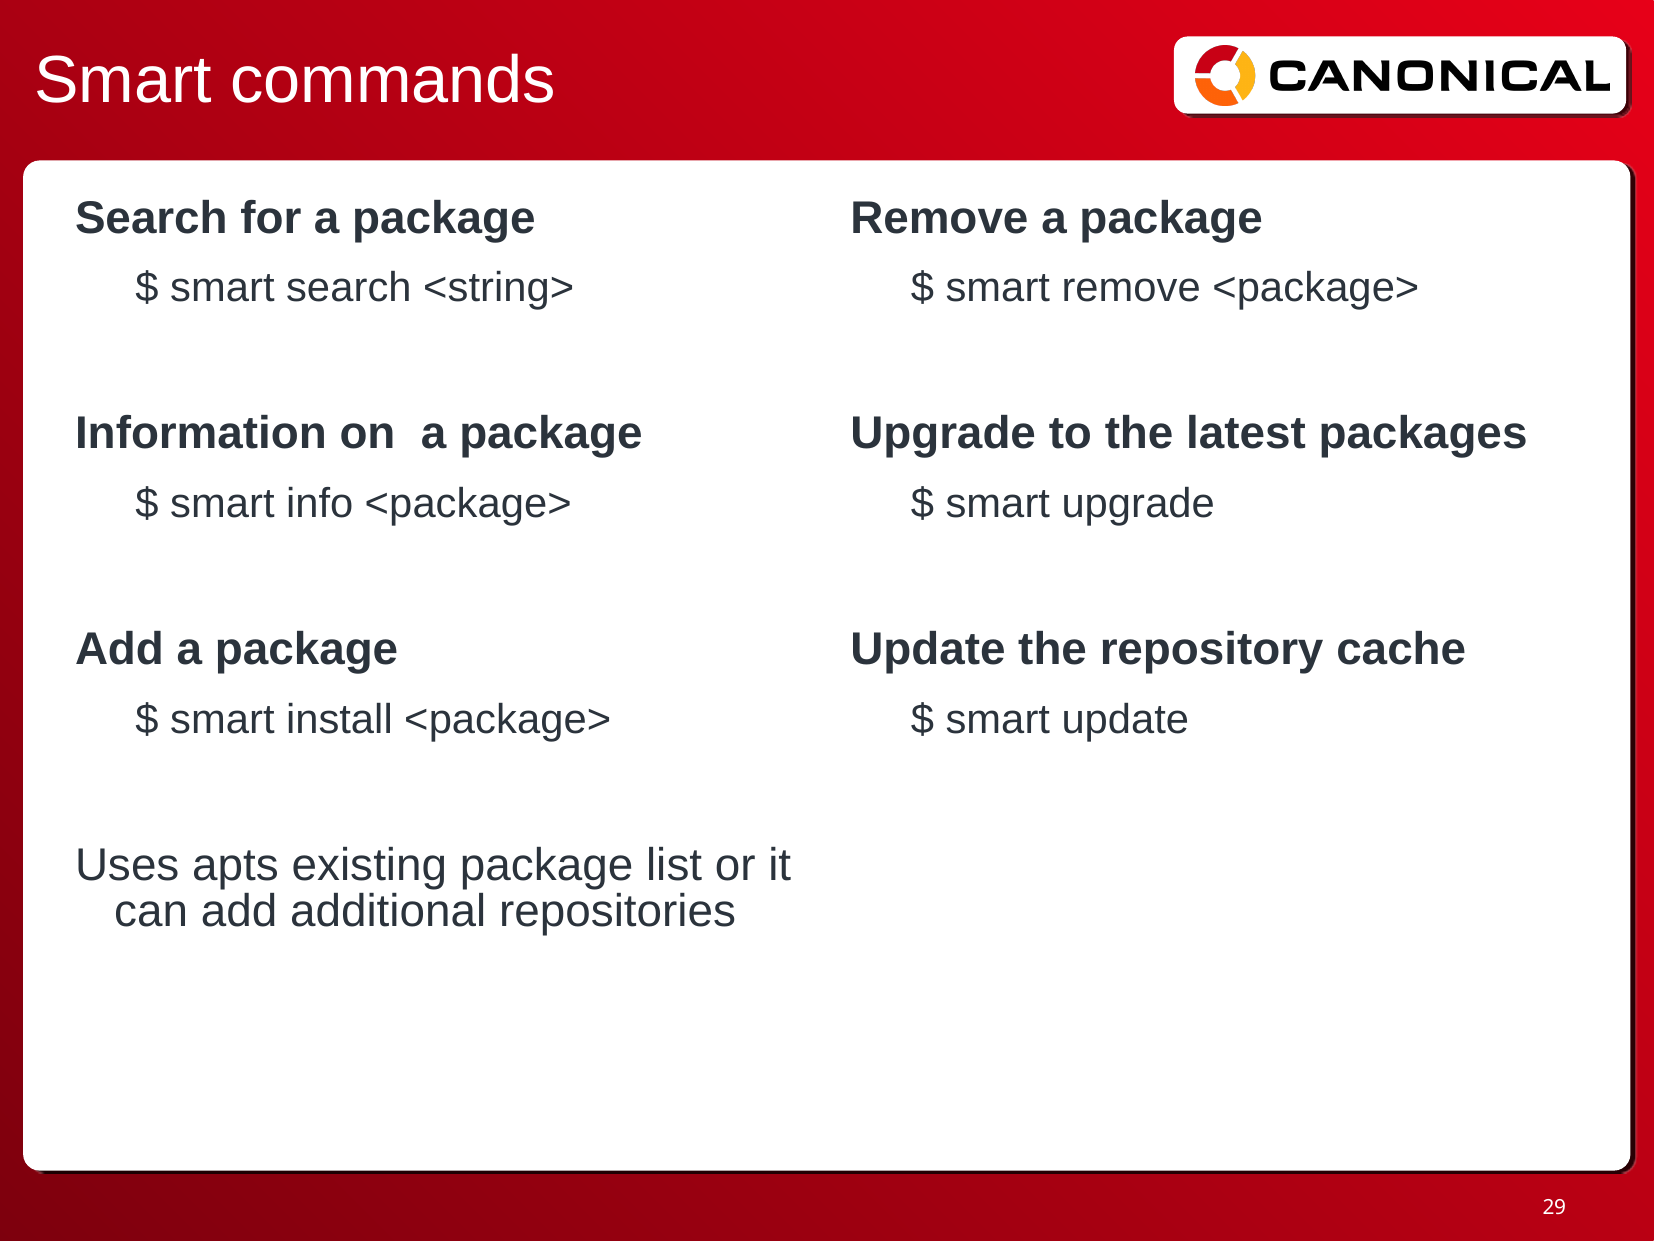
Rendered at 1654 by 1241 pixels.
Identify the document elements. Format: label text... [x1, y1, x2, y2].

title Smart commands [34, 19, 1548, 151]
list Remove a package $ smart remove <package> Upgrade to the latest packages $ smart upgrade Update the repository cache $ smart update [850, 196, 1589, 1075]
list Search for a package $ smart search <string> Information on a package $ smart info <package> Add a package $ smart install <package> Uses apts existing package list or it can add additional repositories [74, 196, 814, 1090]
picture [1548, 45, 1610, 106]
